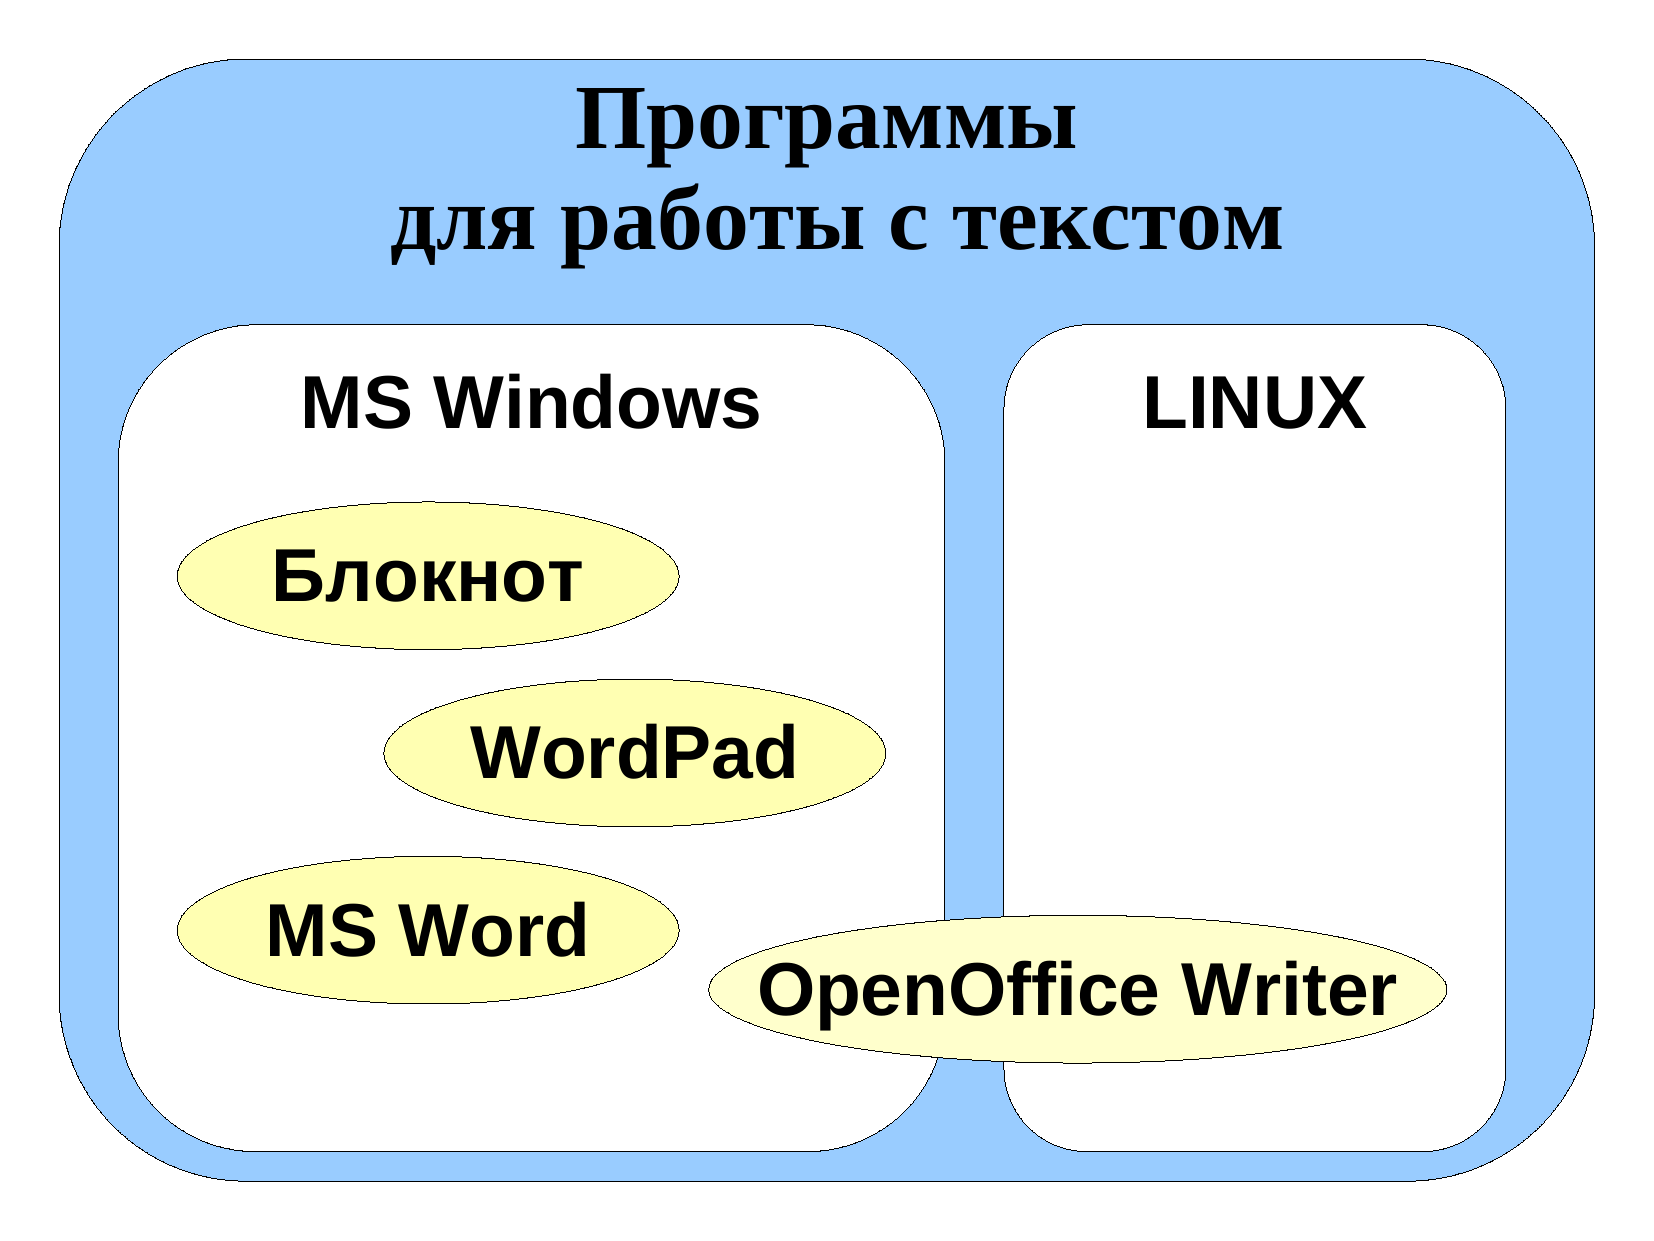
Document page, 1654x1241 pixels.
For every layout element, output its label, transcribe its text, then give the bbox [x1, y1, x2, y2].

text_box Программы для работы с текстом [59, 59, 1595, 277]
text_box MS Word [177, 856, 680, 1004]
text_box LINUX [1003, 324, 1506, 1152]
text_box OpenOffice Writer [708, 915, 1447, 1064]
text_box WordPad [383, 679, 886, 827]
text_box Блокнот [177, 501, 680, 650]
text_box MS Windows [118, 324, 945, 1152]
text_box [59, 277, 1595, 1182]
